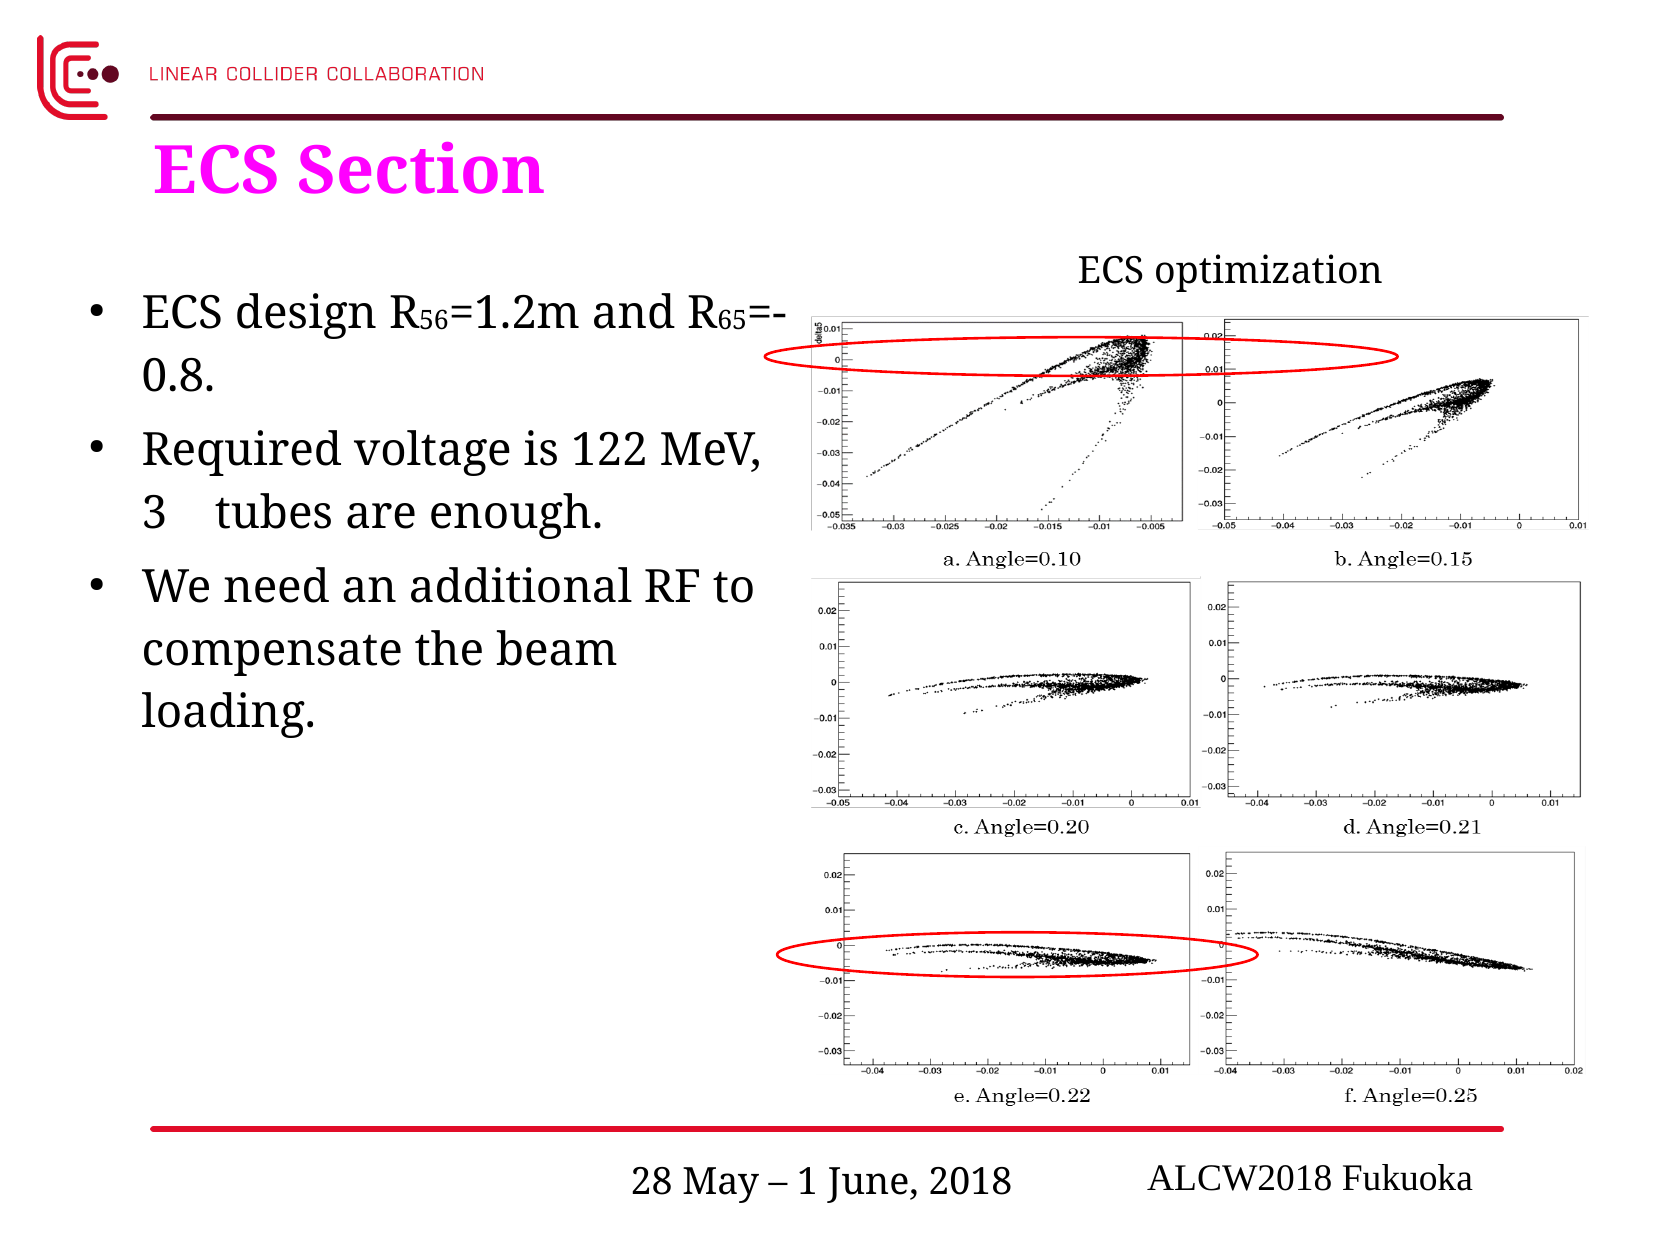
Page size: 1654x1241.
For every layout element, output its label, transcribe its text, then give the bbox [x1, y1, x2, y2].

title ECS Section [153, 64, 1642, 272]
picture [792, 339, 1395, 374]
list ECS design R56=1.2m and R65=-0.8. Required voltage is 122 MeV, 3 tubes are enough. We need an additional RF to compensate the beam loading. [70, 279, 792, 1099]
picture [792, 934, 1255, 975]
text_box ECS optimization [1062, 236, 1409, 304]
picture [37, 35, 1589, 1132]
